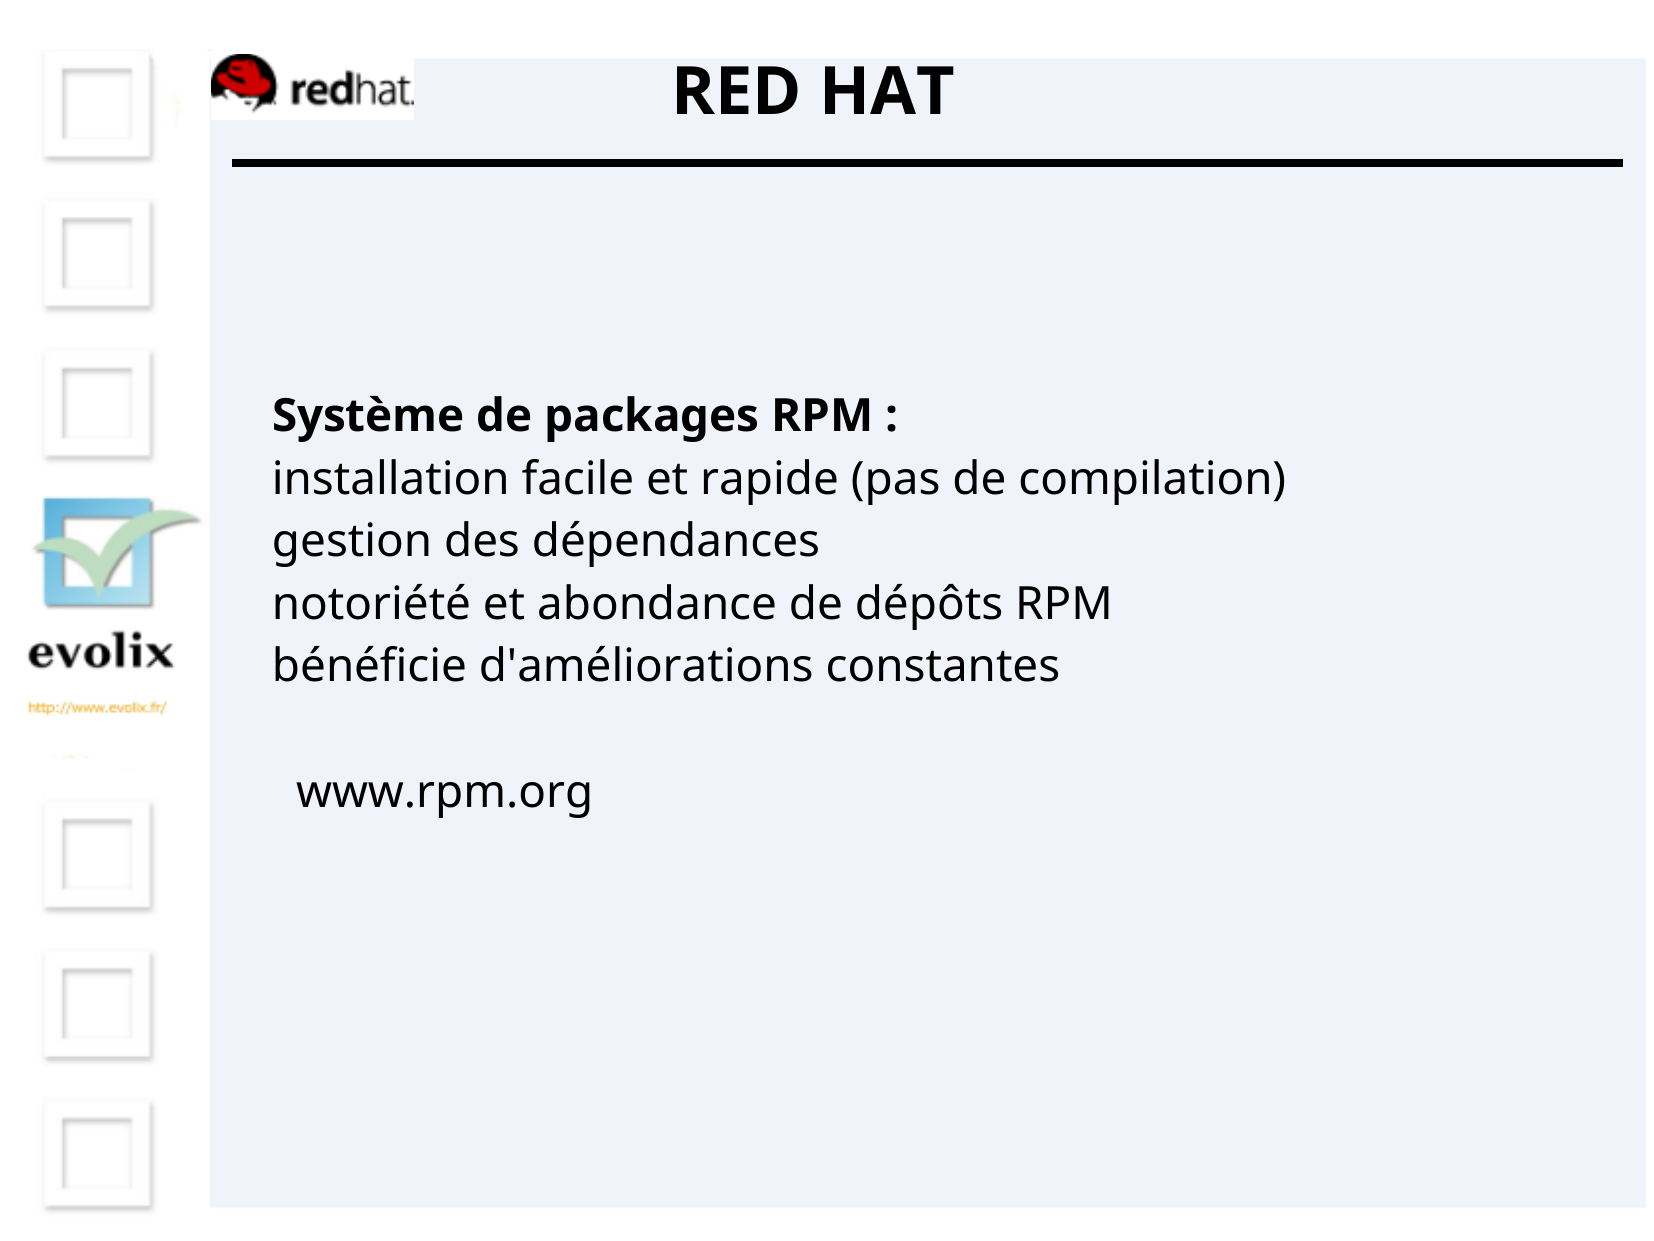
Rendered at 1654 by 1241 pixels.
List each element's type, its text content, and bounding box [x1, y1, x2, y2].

subtitle Système de packages RPM : ­ installation facile et rapide (pas de compilation) ­ gestion des dépendances ­ notoriété et abondance de dépôts RPM ­ bénéficie d'améliorations constantes www.rpm.org [188, 240, 1544, 1089]
picture [0, 49, 1654, 1218]
picture [211, 54, 414, 120]
title RED HAT [22, 27, 1604, 151]
